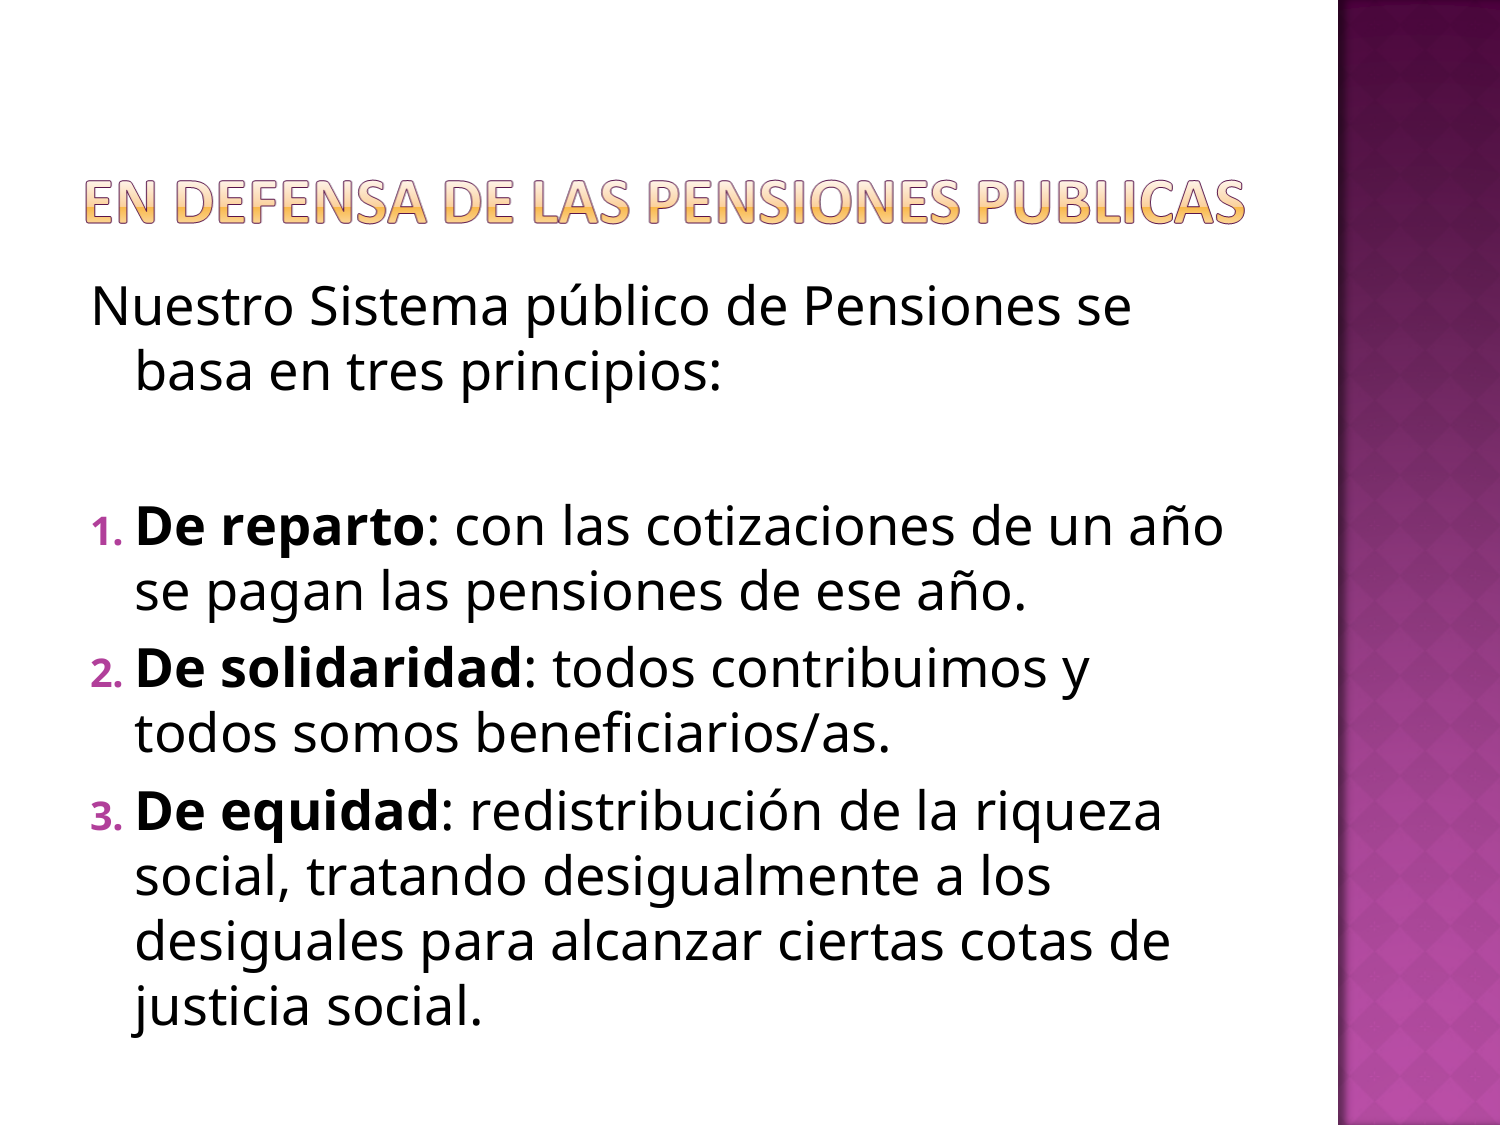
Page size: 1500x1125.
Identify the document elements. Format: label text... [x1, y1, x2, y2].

text_box [41, 52, 1287, 241]
picture [1337, 0, 1500, 1125]
list Nuestro Sistema público de Pensiones se basa en tres principios: De reparto: con las cotizaciones de un año se pagan las pensiones de ese año. De solidaridad: todos contribuimos y todos somos beneficiarios/as. De equidad: redistribución de la riqueza social, tratando desigualmente a los desiguales para alcanzar ciertas cotas de justicia social. [75, 263, 1263, 1060]
